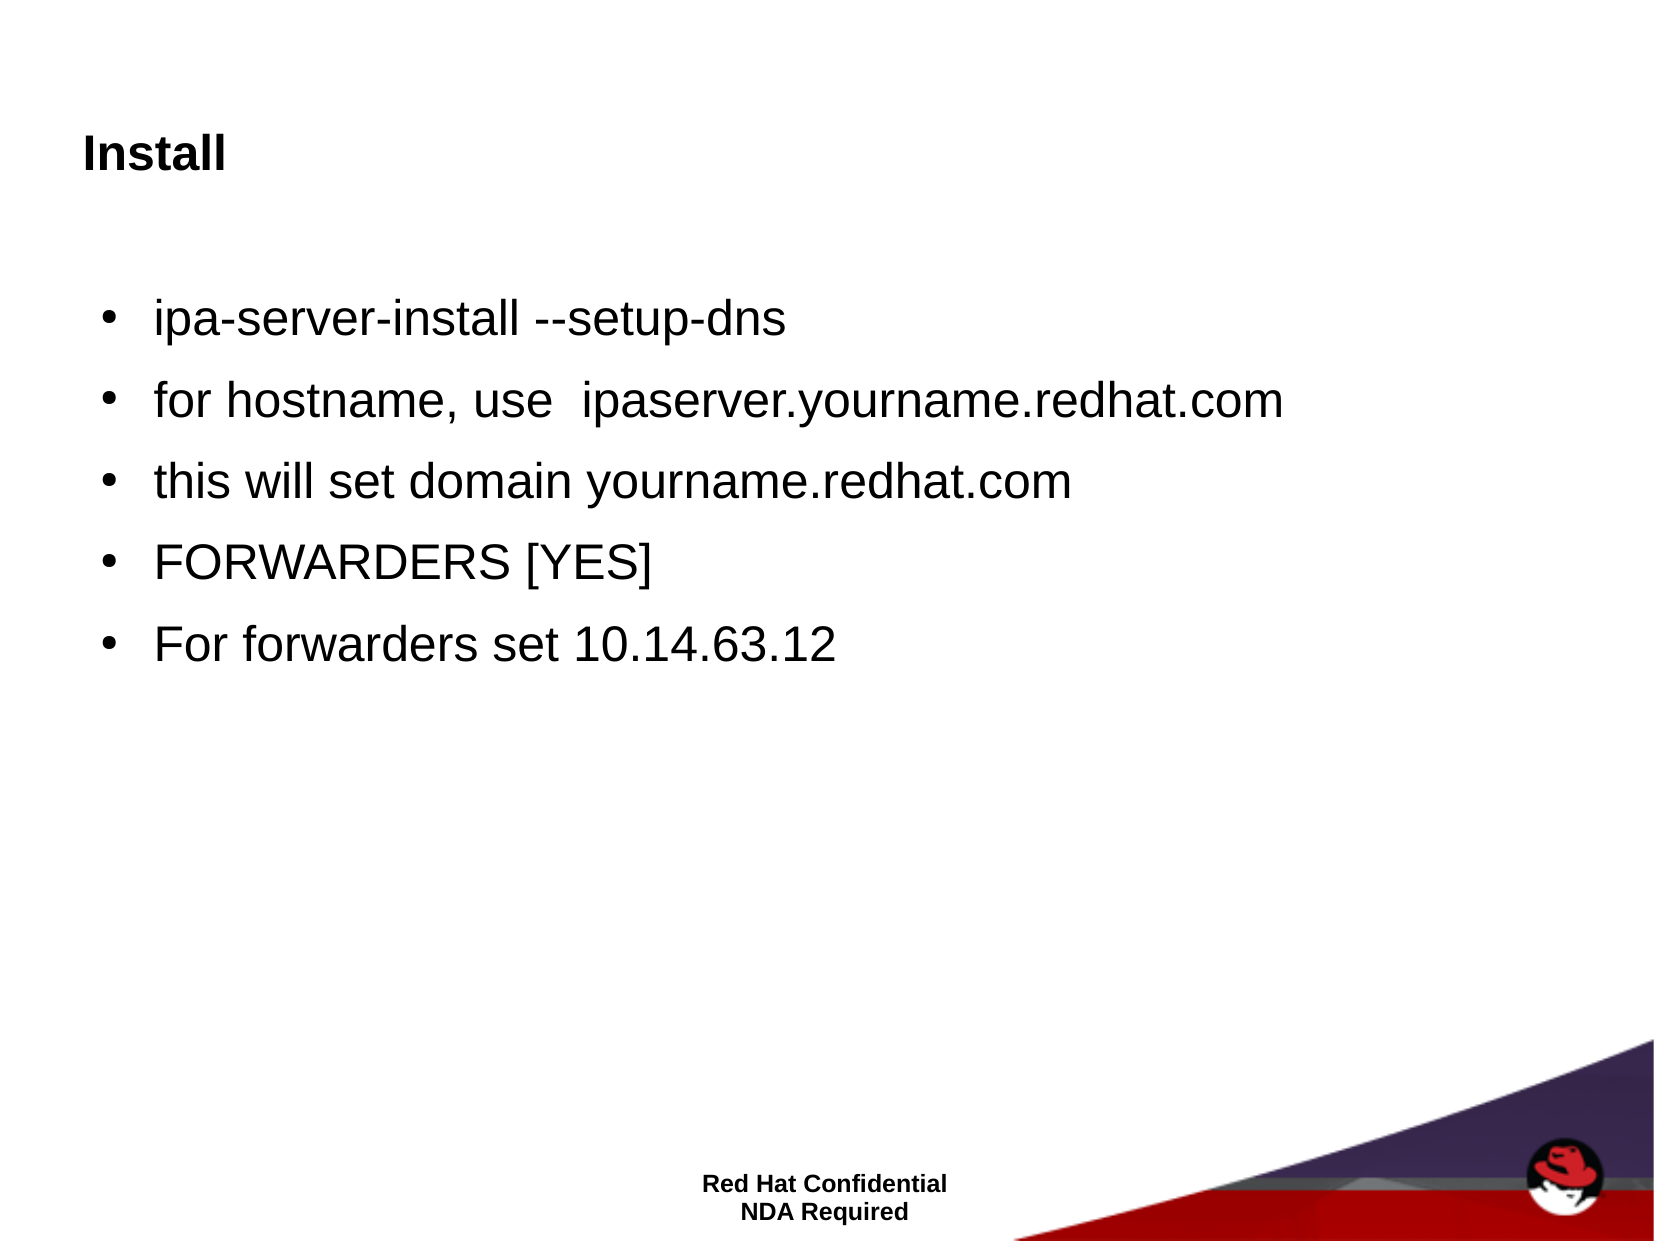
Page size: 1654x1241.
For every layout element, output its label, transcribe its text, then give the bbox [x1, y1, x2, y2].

list ipa-server-install --setup-dns for hostname, use ipaserver.yourname.redhat.com this will set domain yourname.redhat.com FORWARDERS [YES] For forwarders set 10.14.63.12 [82, 290, 1571, 1109]
title Install [82, 49, 1571, 257]
picture [1012, 1036, 1654, 1241]
